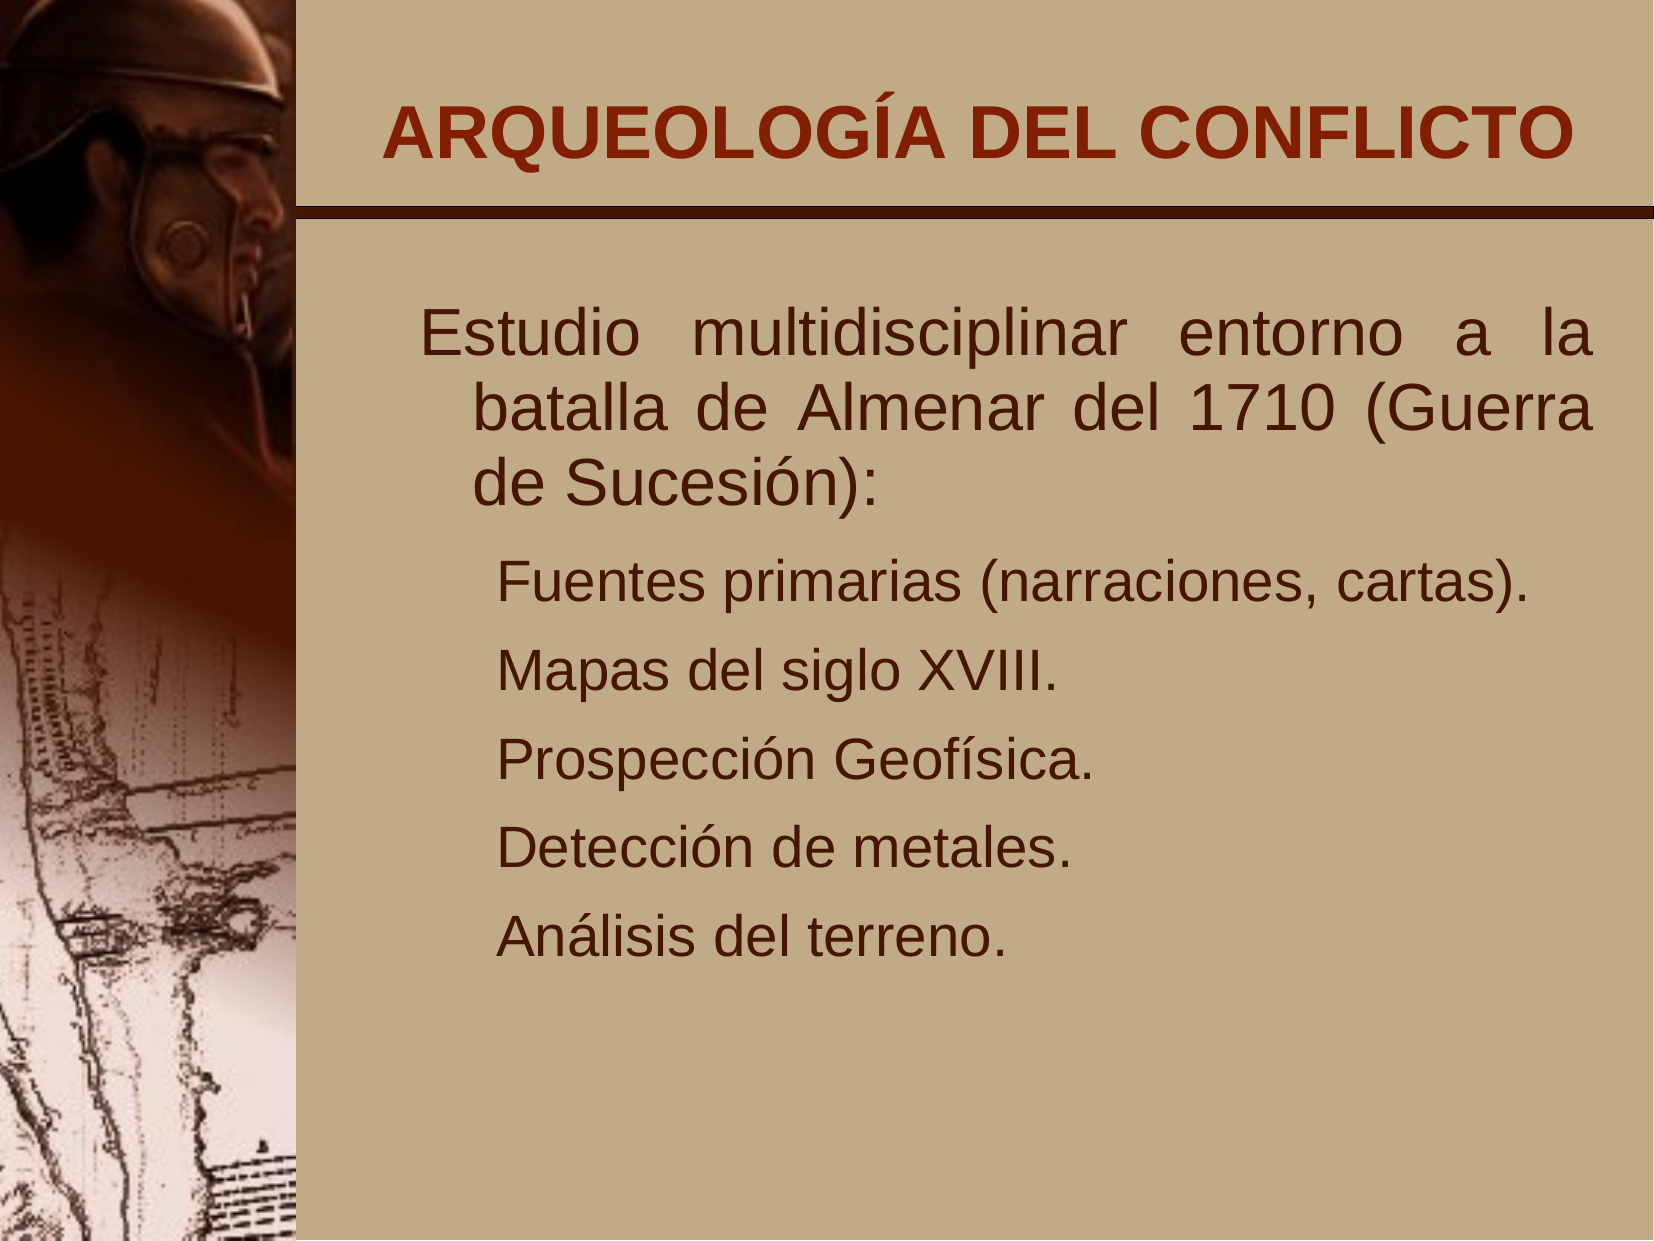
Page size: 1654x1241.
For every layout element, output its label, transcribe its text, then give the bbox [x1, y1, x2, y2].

title ARQUEOLOGÍA DEL CONFLICTO [88, 36, 1577, 230]
list Estudio multidisciplinar entorno a la batalla de Almenar del 1710 (Guerra de Sucesión): Fuentes primarias (narraciones, cartas). Mapas del siglo XVIII. Prospección Geofísica. Detección de metales. Análisis del terreno. [401, 295, 1595, 1182]
picture [0, 0, 296, 1241]
